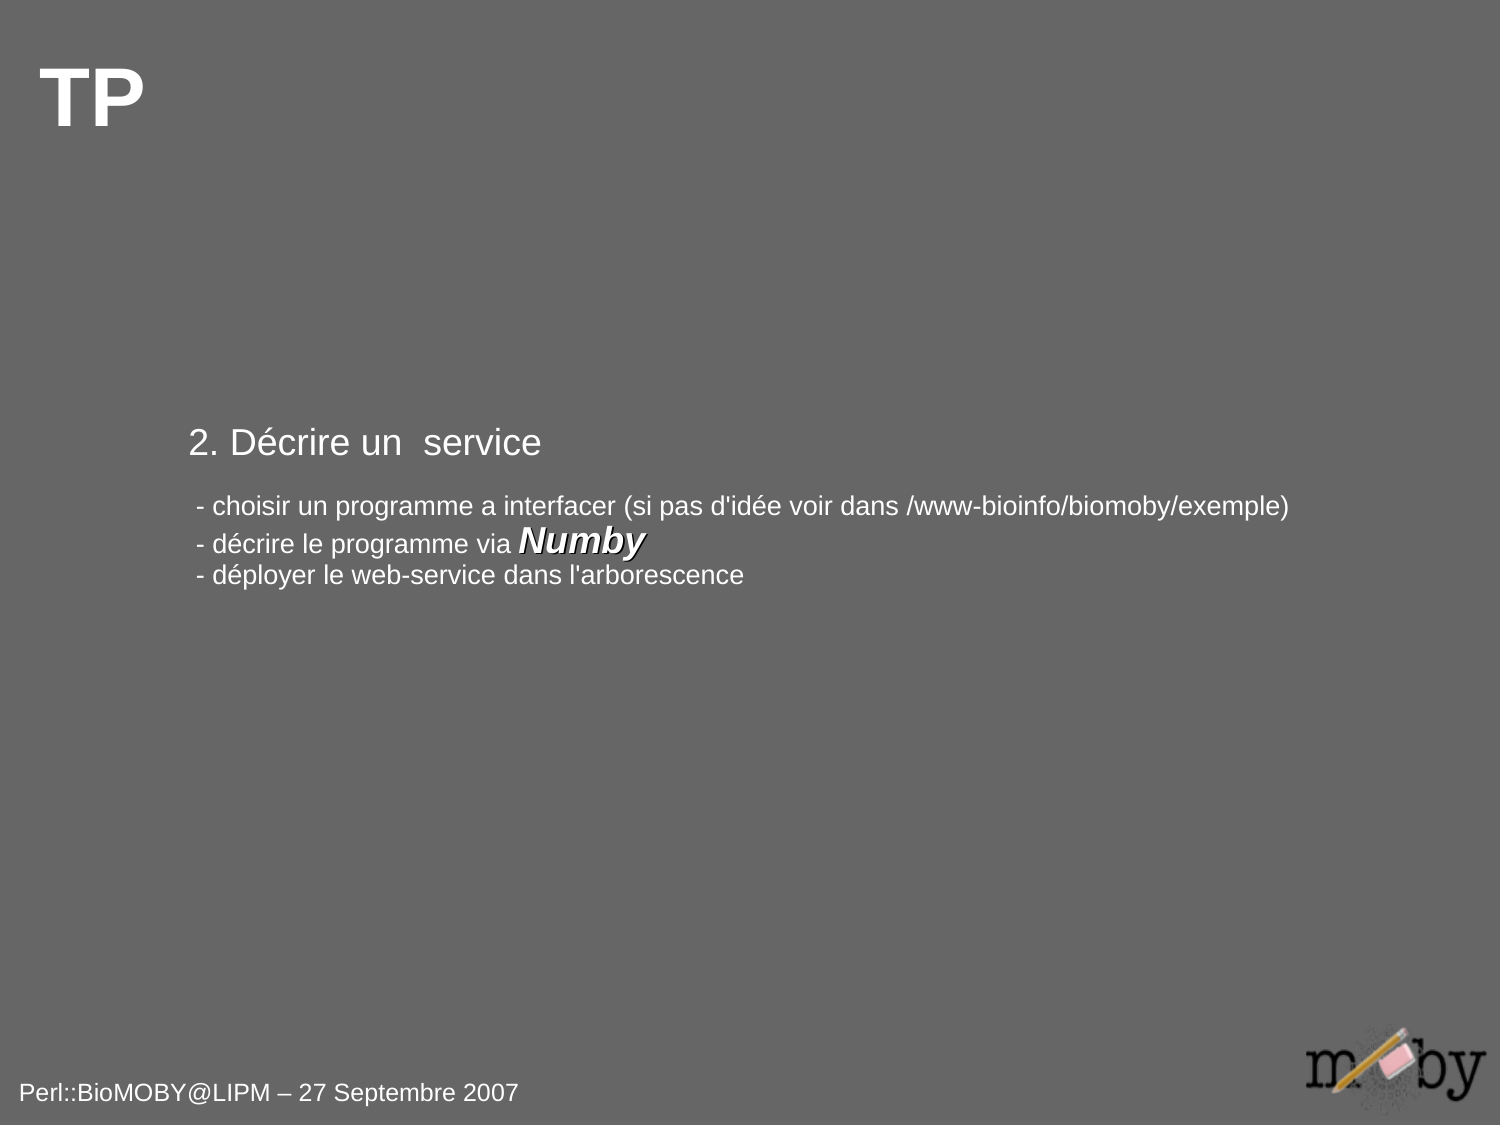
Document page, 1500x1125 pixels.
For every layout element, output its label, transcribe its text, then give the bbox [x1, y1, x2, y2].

picture [1306, 1024, 1487, 1117]
text_box 2. Décrire un service - choisir un programme a interfacer (si pas d'idée voir dans /www-bioinfo/biomoby/exemple) - décrire le programme via Numby - déployer le web-service dans l'arborescence [188, 422, 1446, 431]
